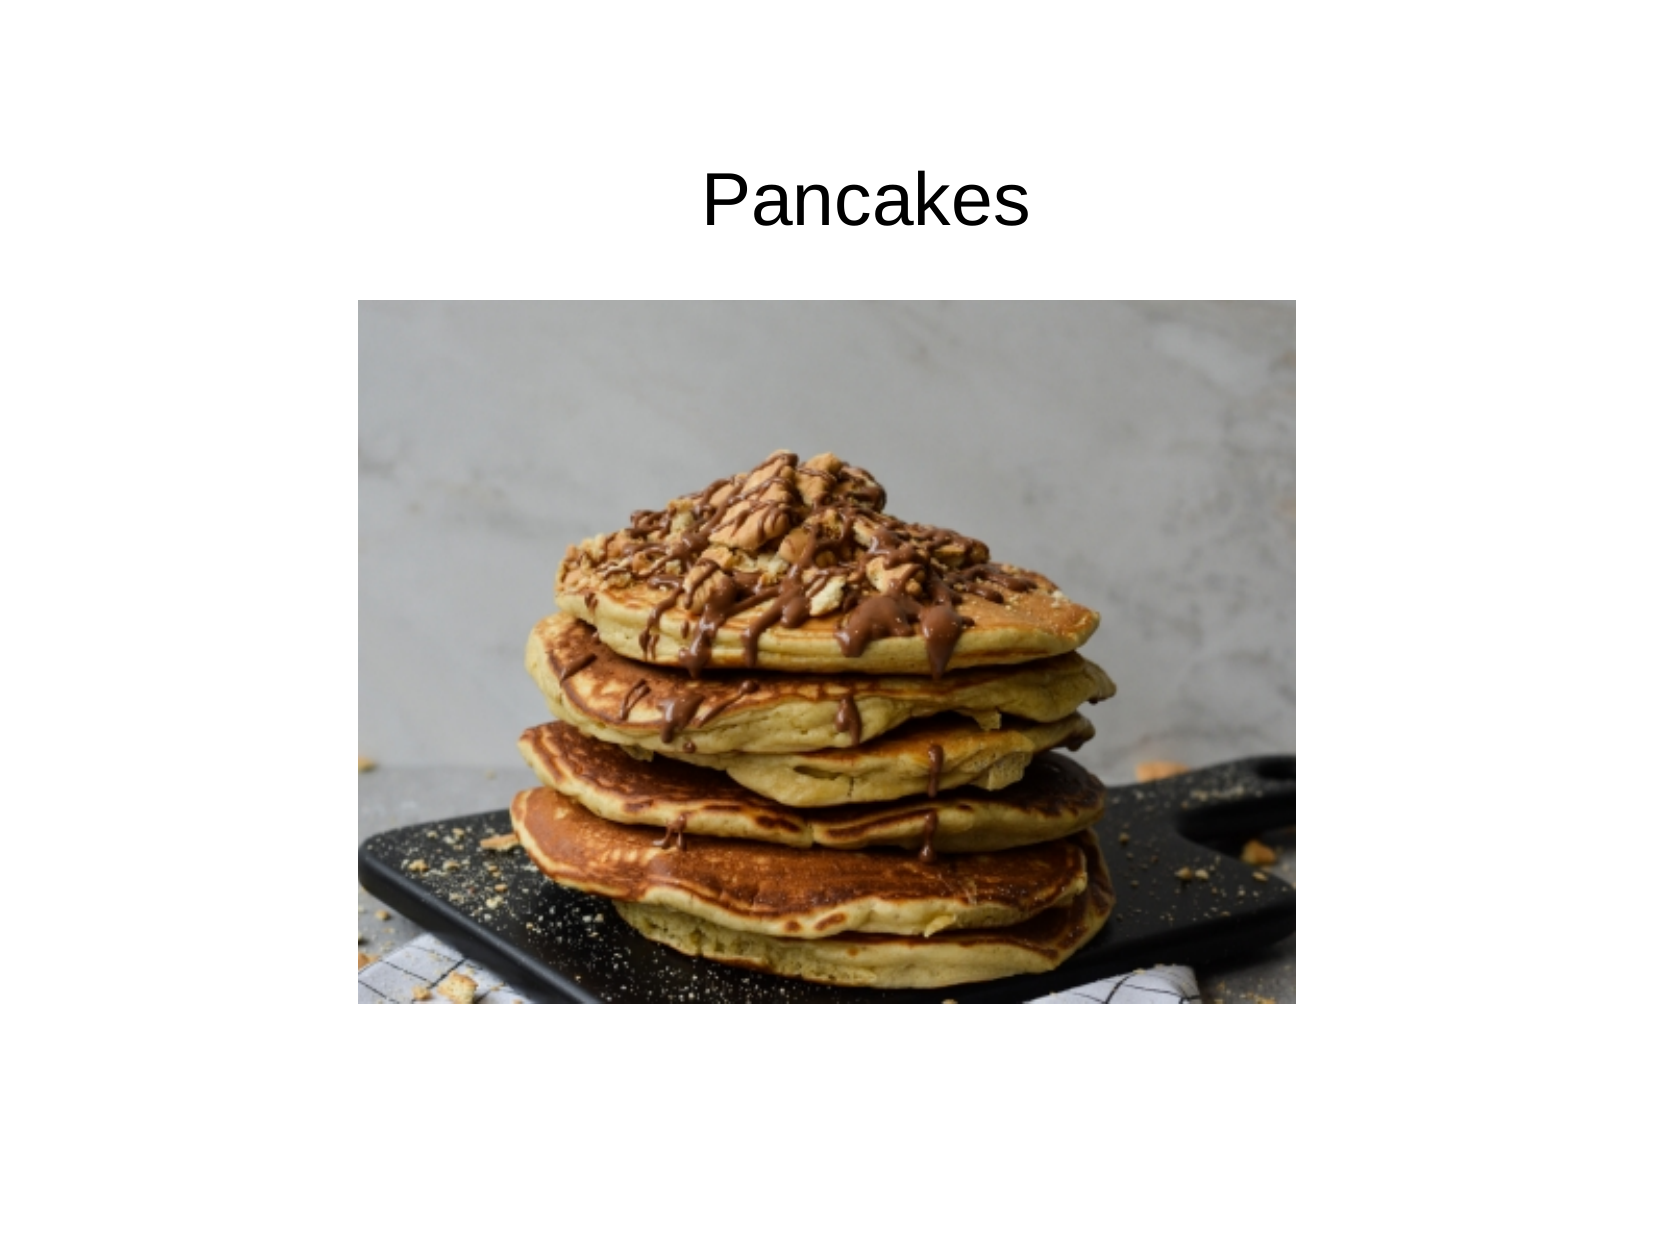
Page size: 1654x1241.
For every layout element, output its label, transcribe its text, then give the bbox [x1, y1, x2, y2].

picture [358, 300, 1296, 1004]
text_box Pancakes [686, 149, 1049, 252]
